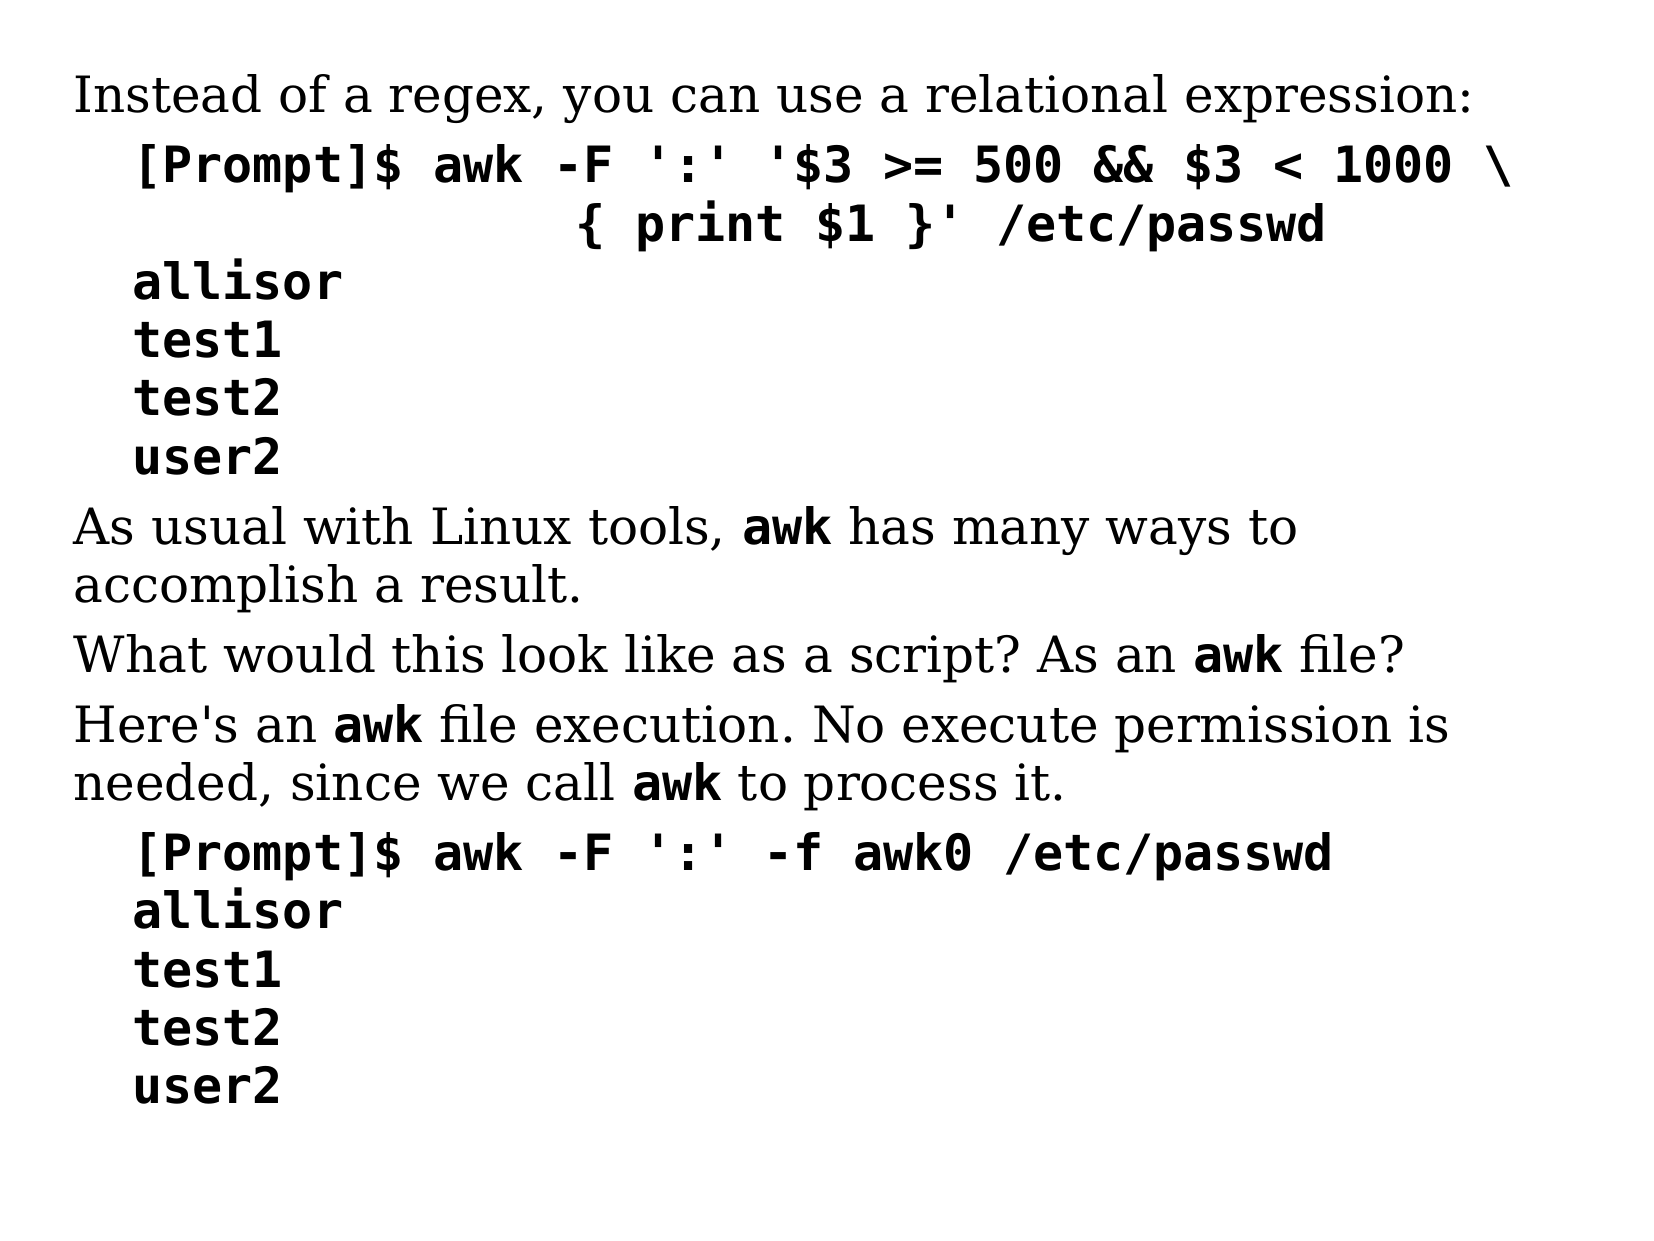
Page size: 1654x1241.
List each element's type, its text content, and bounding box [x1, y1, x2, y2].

text_box Instead of a regex, you can use a relational expression: [Prompt]$ awk -F ':' '$3 >= 500 && $3 < 1000 \ { print $1 }' /etc/passwd allisor test1 test2 user2 As usual with Linux tools, awk has many ways to accomplish a result. What would this look like as a script? As an awk file? Here's an awk file execution. No execute permission is needed, since we call awk to process it. [Prompt]$ awk -F ':' -f awk0 /etc/passwd allisor test1 test2 user2 [59, 59, 1595, 1123]
